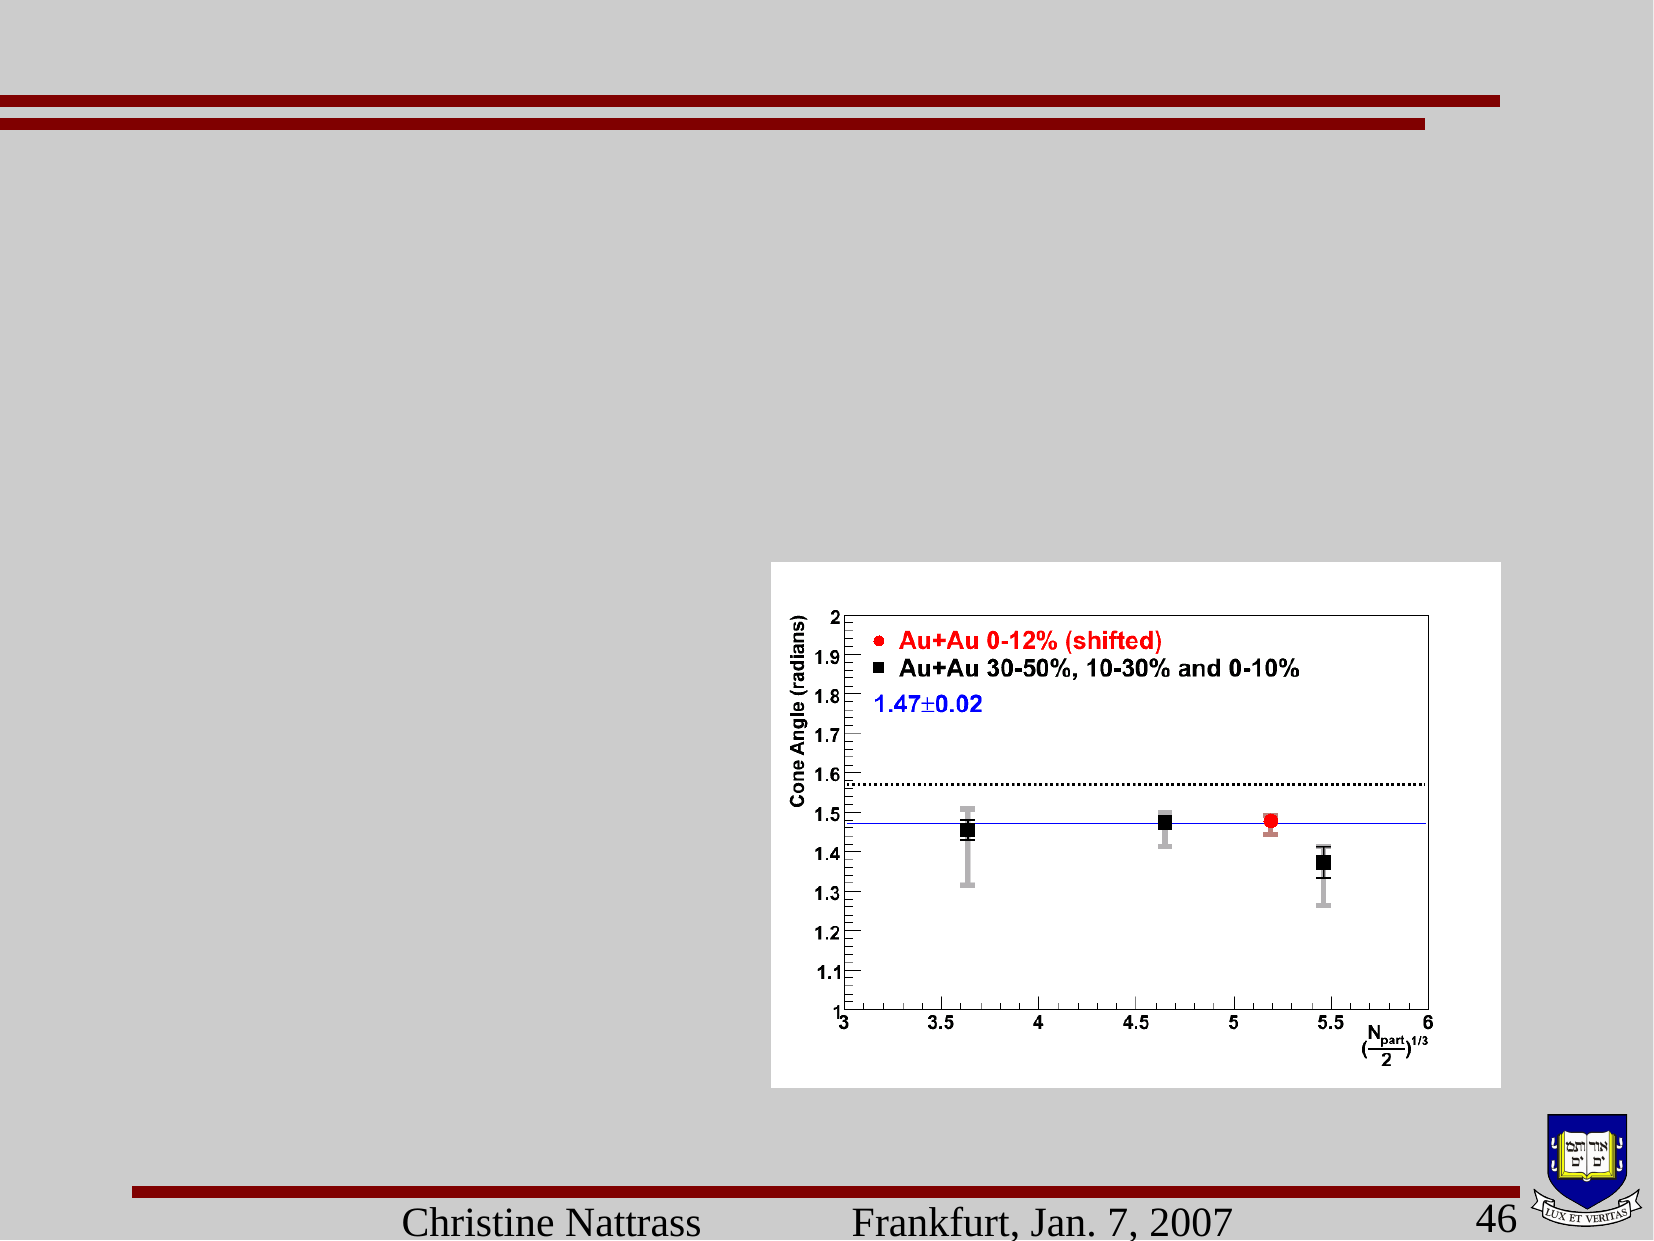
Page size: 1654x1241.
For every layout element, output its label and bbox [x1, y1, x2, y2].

picture [771, 562, 1501, 1088]
picture [1530, 1114, 1643, 1227]
